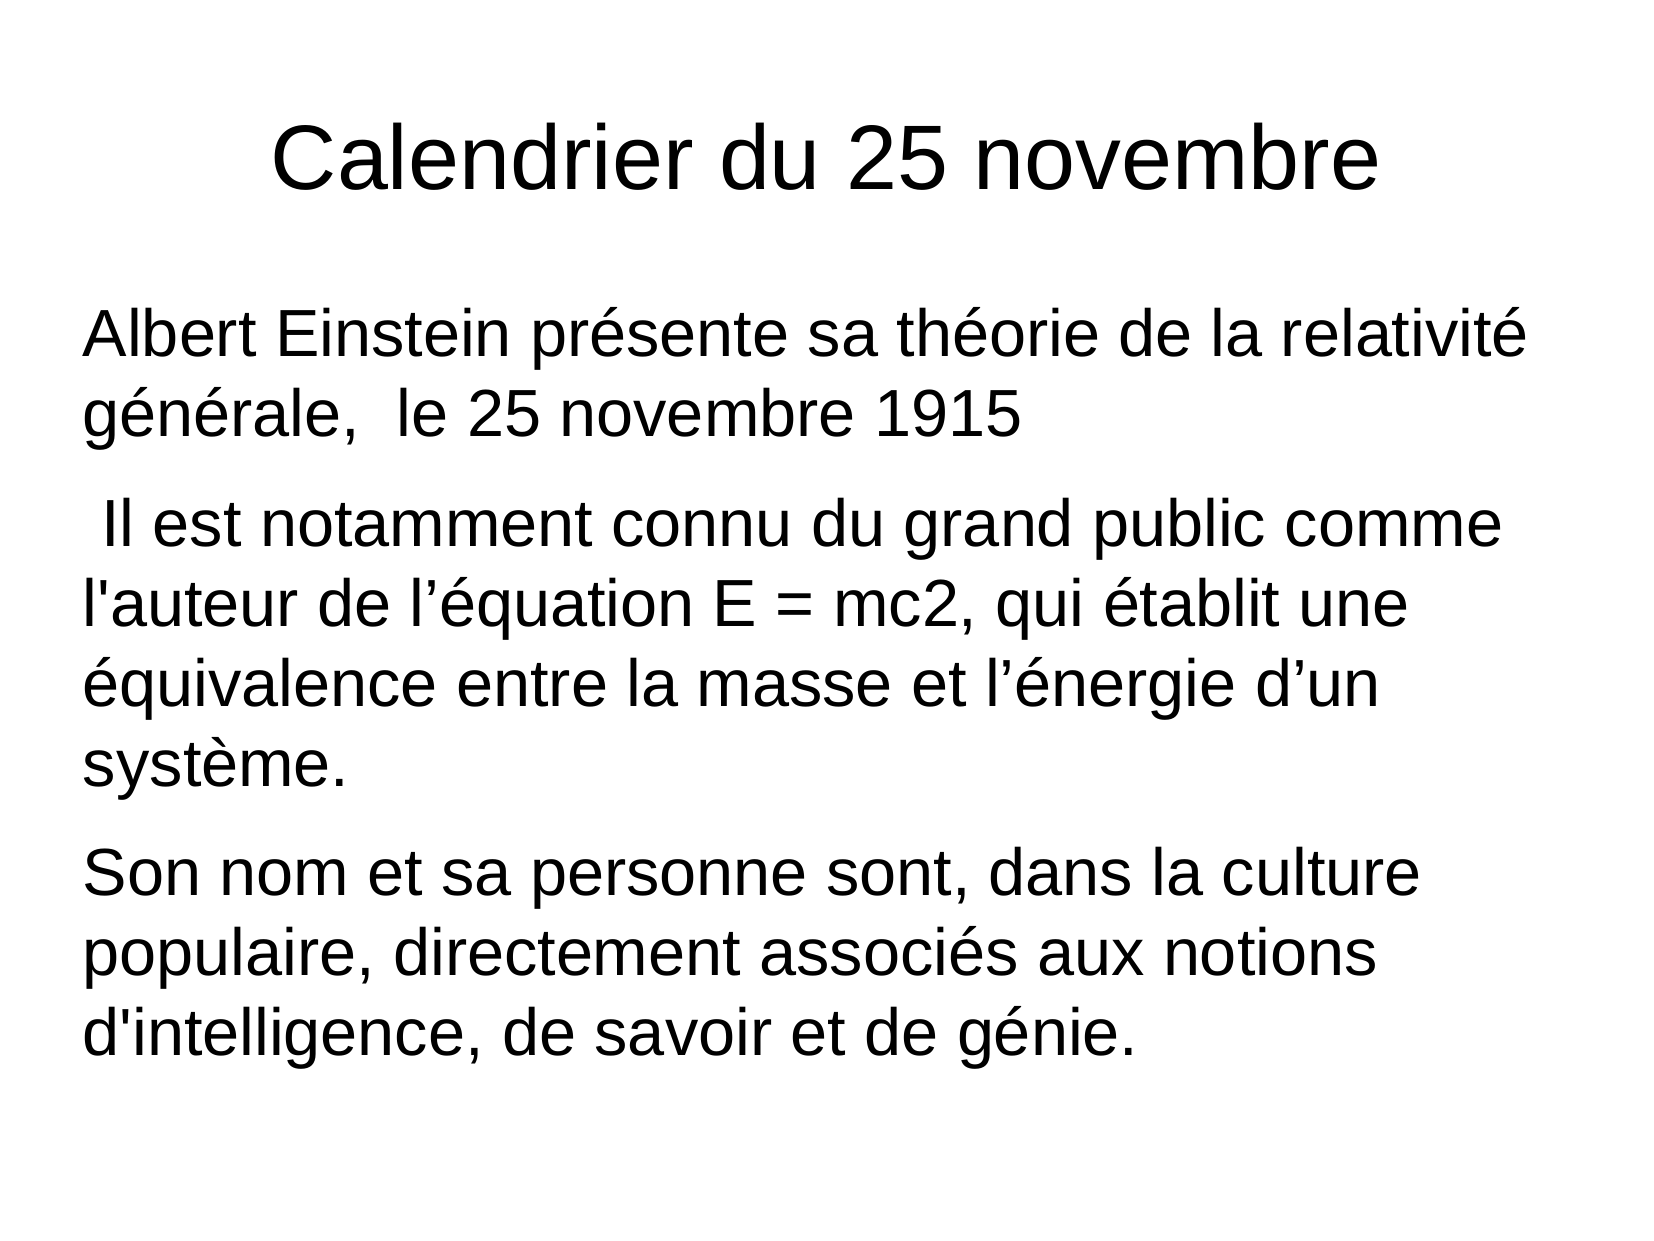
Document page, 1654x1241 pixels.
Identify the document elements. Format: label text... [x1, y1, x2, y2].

title Calendrier du 25 novembre [82, 49, 1571, 257]
list Albert Einstein présente sa théorie de la relativité générale, le 25 novembre 1915 Il est notamment connu du grand public comme l'auteur de l’équation E = mc2, qui établit une équivalence entre la masse et l’énergie d’un système. Son nom et sa personne sont, dans la culture populaire, directement associés aux notions d'intelligence, de savoir et de génie. [82, 290, 1571, 1109]
